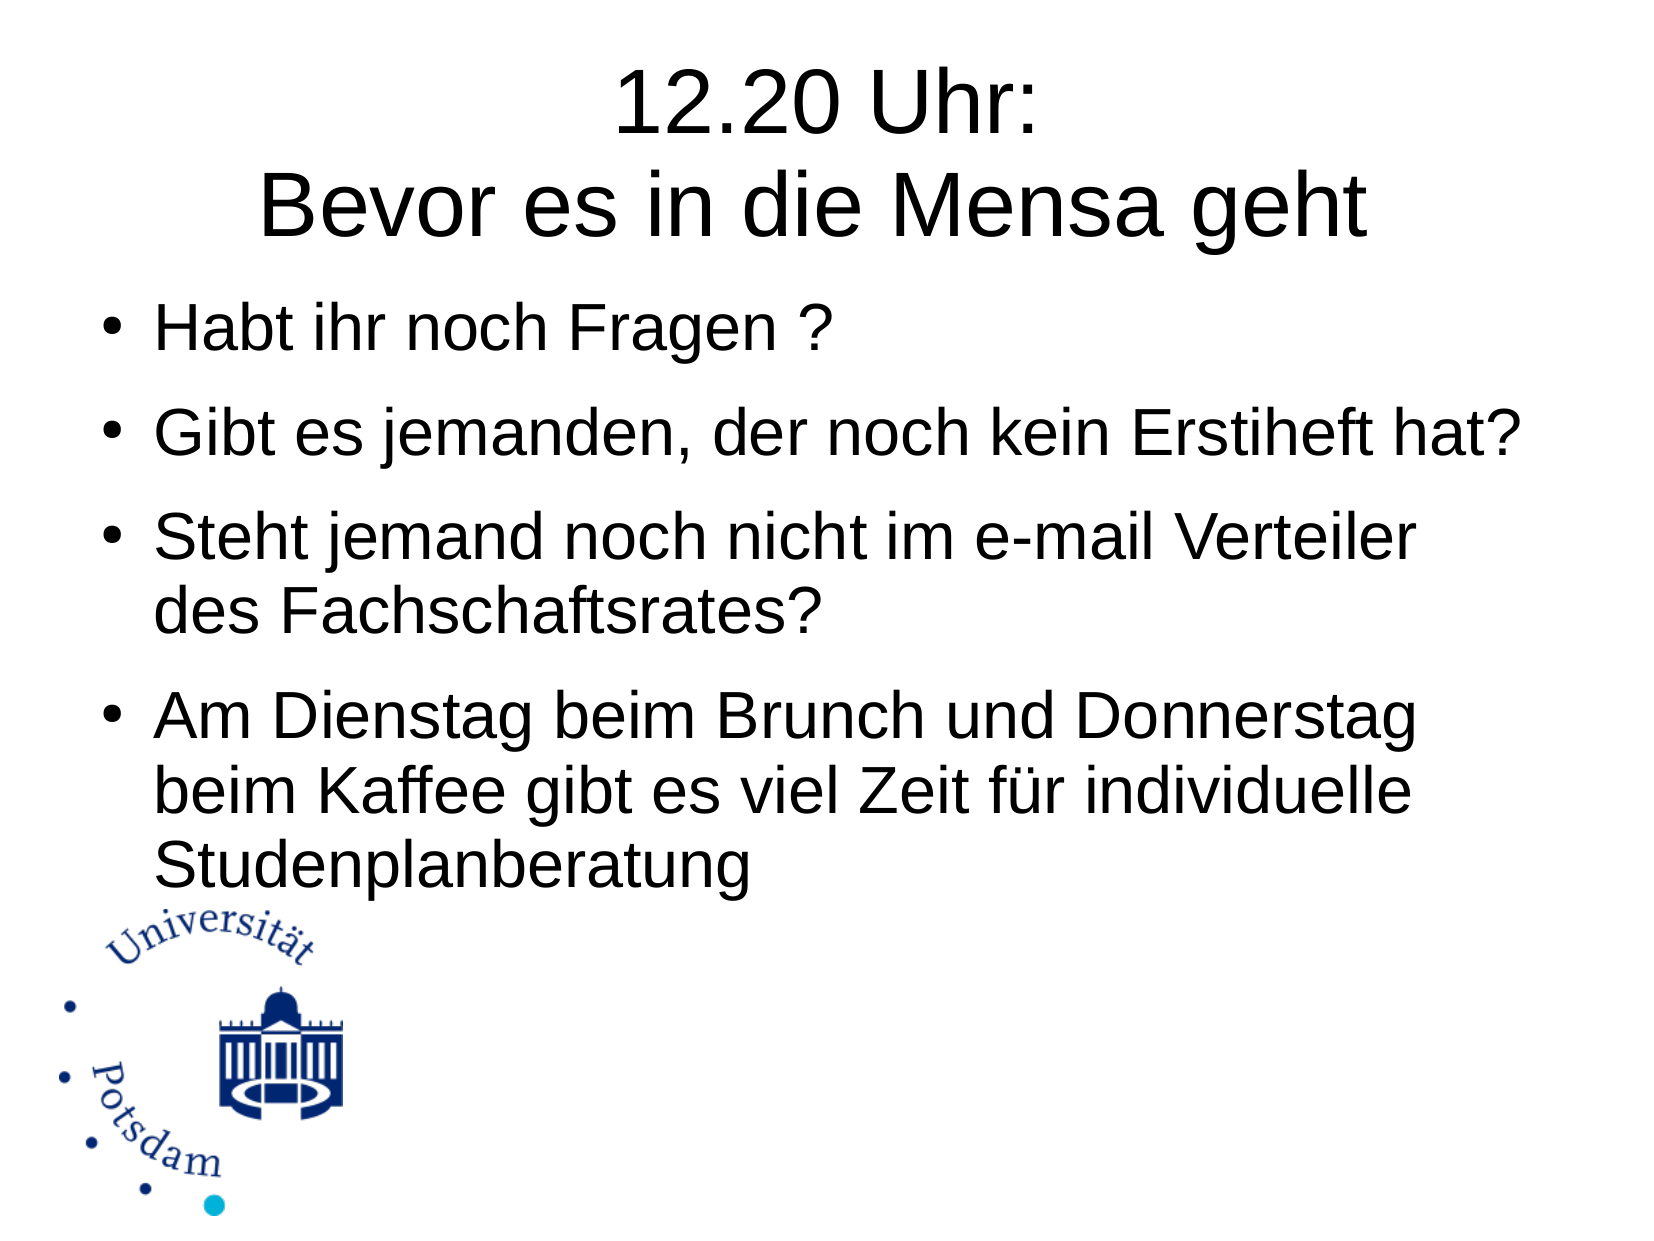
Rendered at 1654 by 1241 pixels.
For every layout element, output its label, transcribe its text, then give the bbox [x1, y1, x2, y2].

picture [59, 909, 343, 1216]
list Habt ihr noch Fragen ? Gibt es jemanden, der noch kein Erstiheft hat? Steht jemand noch nicht im e-mail Verteiler des Fachschaftsrates? Am Dienstag beim Brunch und Donnerstag beim Kaffee gibt es viel Zeit für individuelle Studenplanberatung [82, 290, 1538, 1010]
title 12.20 Uhr: Bevor es in die Mensa geht [82, 49, 1571, 257]
